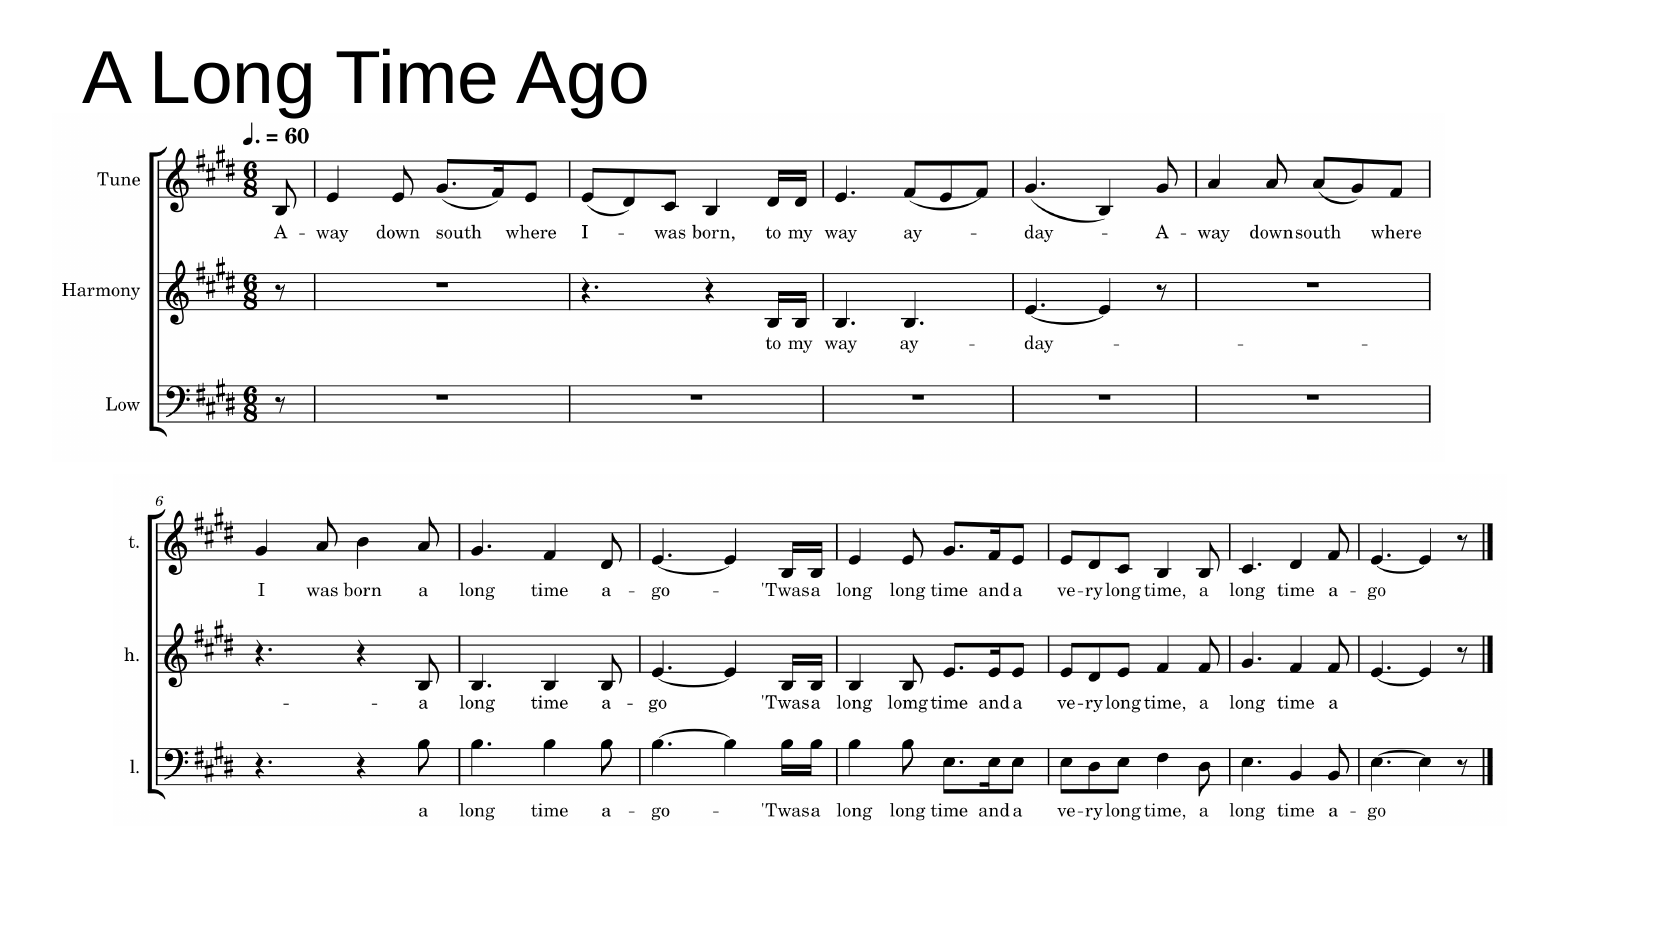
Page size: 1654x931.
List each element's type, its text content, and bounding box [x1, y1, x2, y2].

picture [52, 113, 1445, 462]
title A Long Time Ago [82, 35, 1571, 120]
picture [113, 474, 1507, 826]
